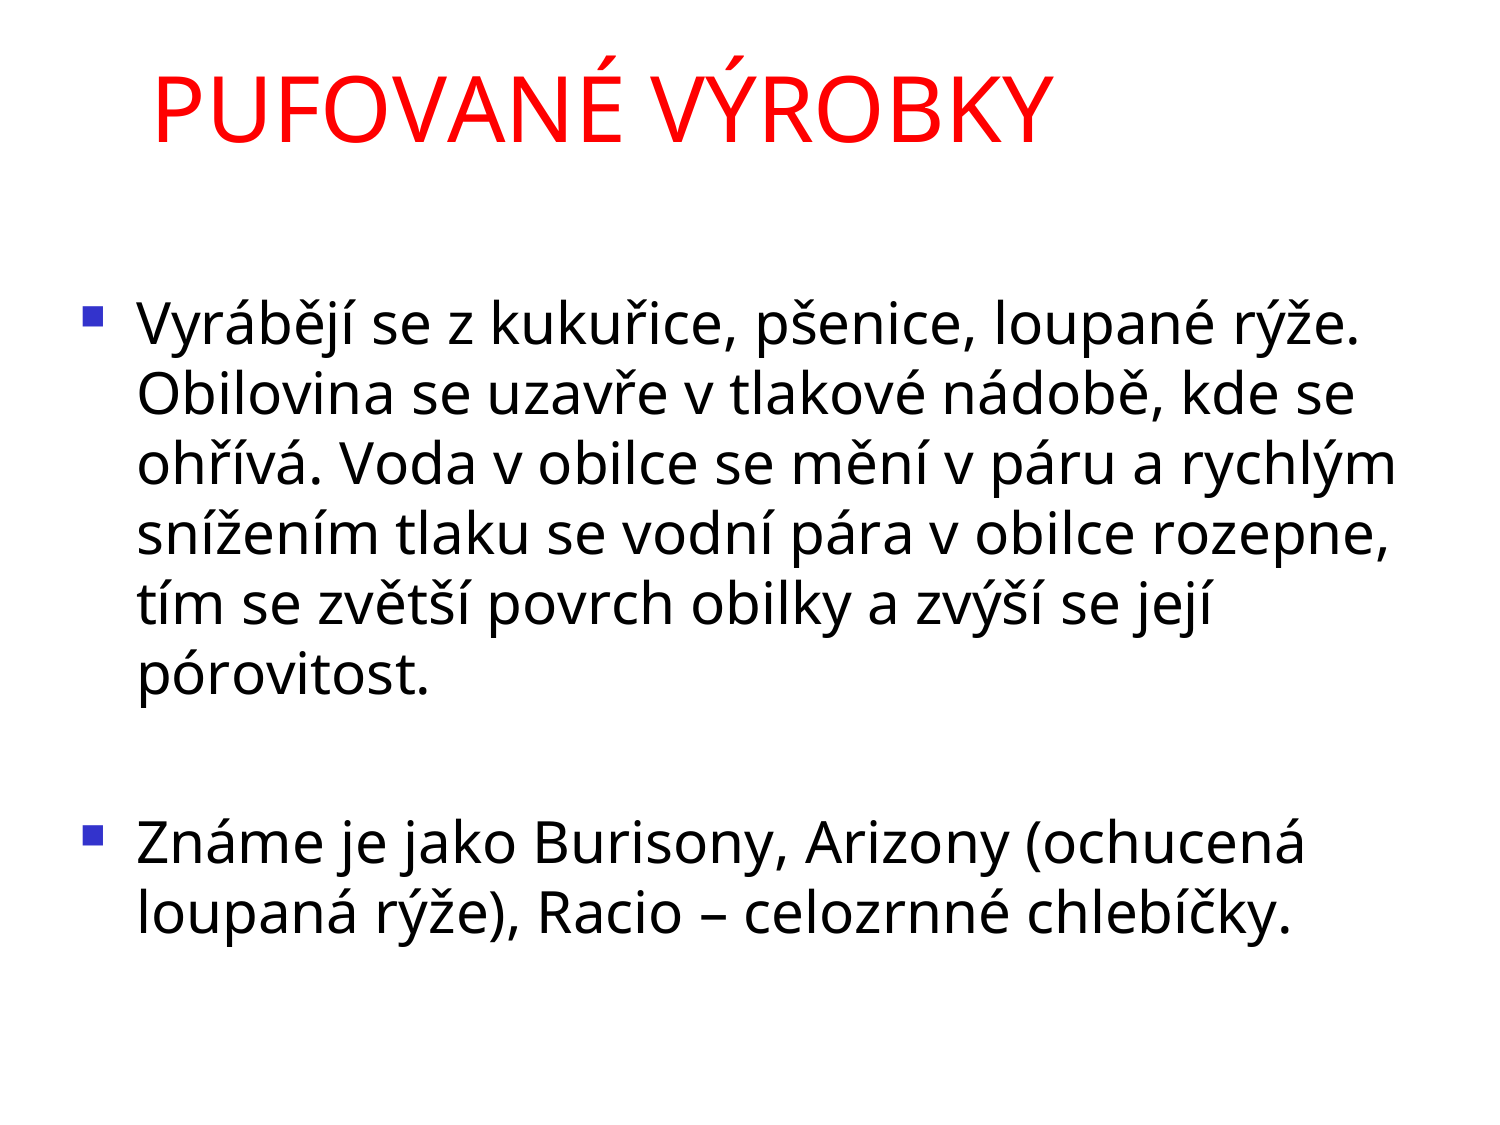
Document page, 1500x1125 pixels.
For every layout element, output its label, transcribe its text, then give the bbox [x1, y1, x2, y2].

title PUFOVANÉ VÝROBKY [135, 42, 1415, 169]
list Vyrábějí se z kukuřice, pšenice, loupané rýže. Obilovina se uzavře v tlakové nádobě, kde se ohřívá. Voda v obilce se mění v páru a rychlým snížením tlaku se vodní pára v obilce rozepne, tím se zvětší povrch obilky a zvýší se její pórovitost. Známe je jako Burisony, Arizony (ochucená loupaná rýže), Racio – celozrnné chlebíčky. [64, 278, 1459, 1125]
